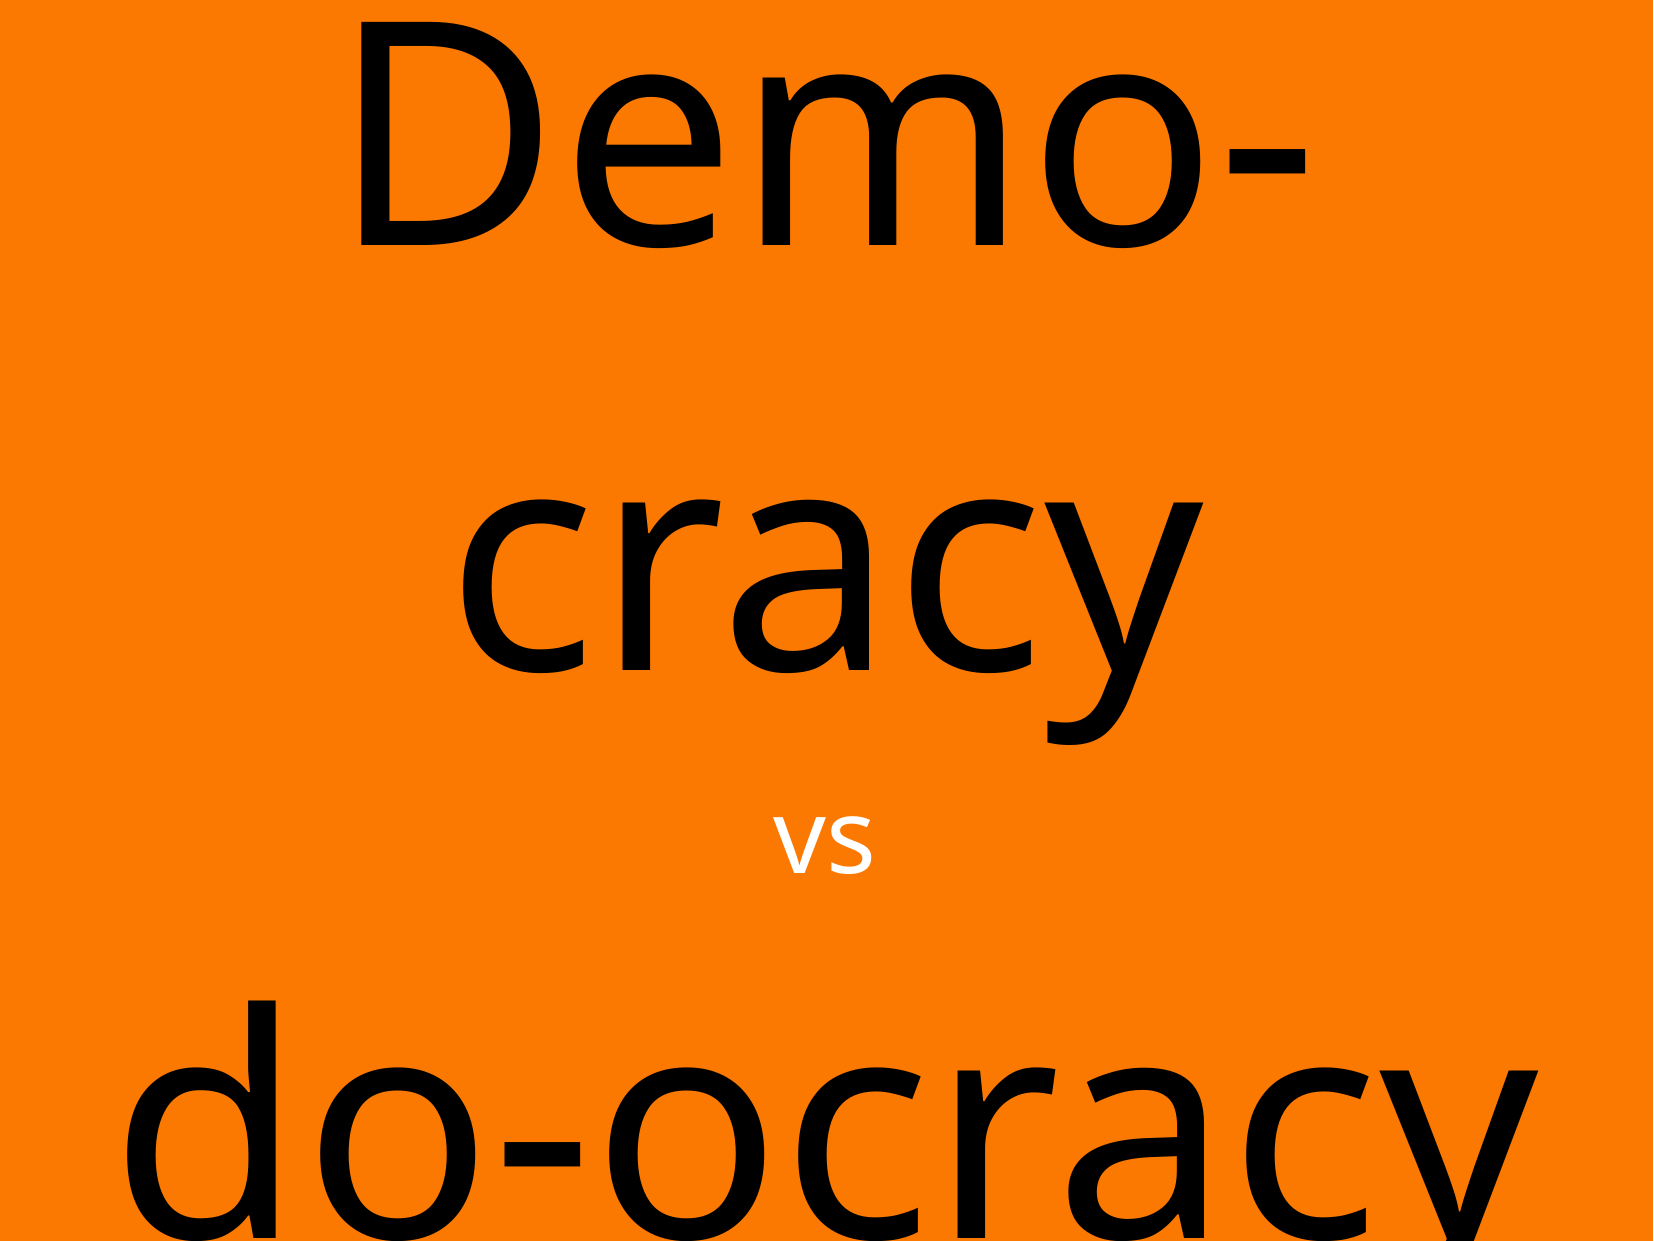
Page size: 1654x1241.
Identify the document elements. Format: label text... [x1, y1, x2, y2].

text_box Demo-cracy vs do-ocracy [389, 46, 470, 55]
text_box Demo-cracy vs do-ocracy [0, 0, 1651, 55]
